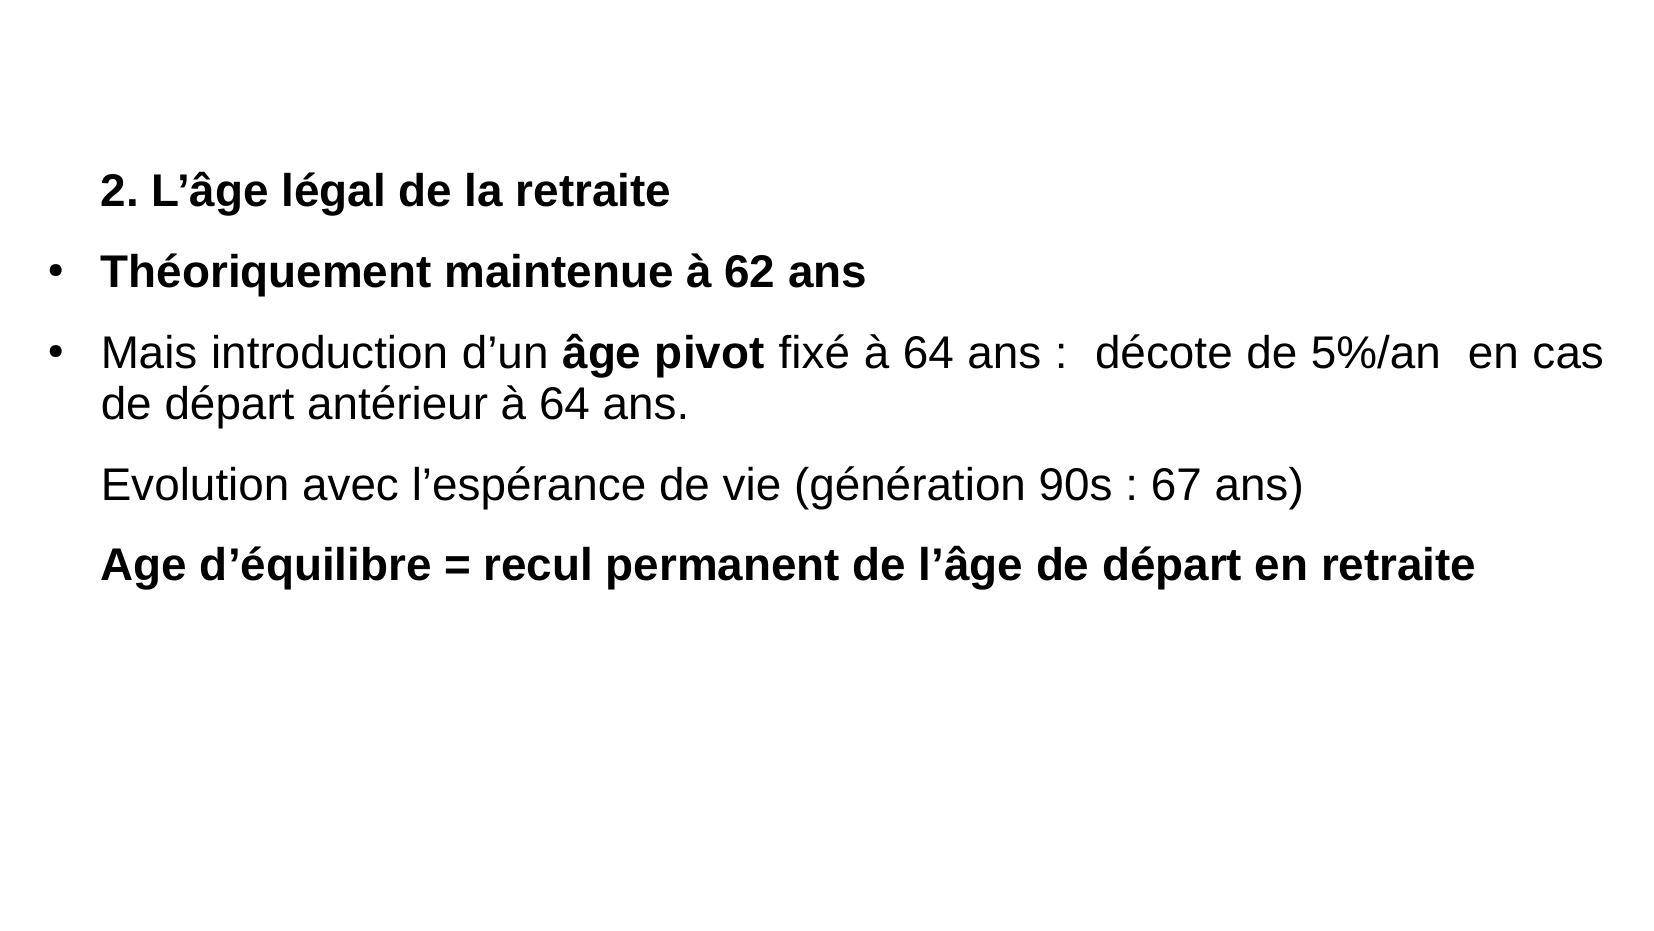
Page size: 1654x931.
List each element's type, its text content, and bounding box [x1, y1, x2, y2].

list 2. L’âge légal de la retraite Théoriquement maintenue à 62 ans Mais introduction d’un âge pivot fixé à 64 ans : décote de 5%/an en cas de départ antérieur à 64 ans. Evolution avec l’espérance de vie (génération 90s : 67 ans) Age d’équilibre = recul permanent de l’âge de départ en retraite [30, 165, 1606, 721]
